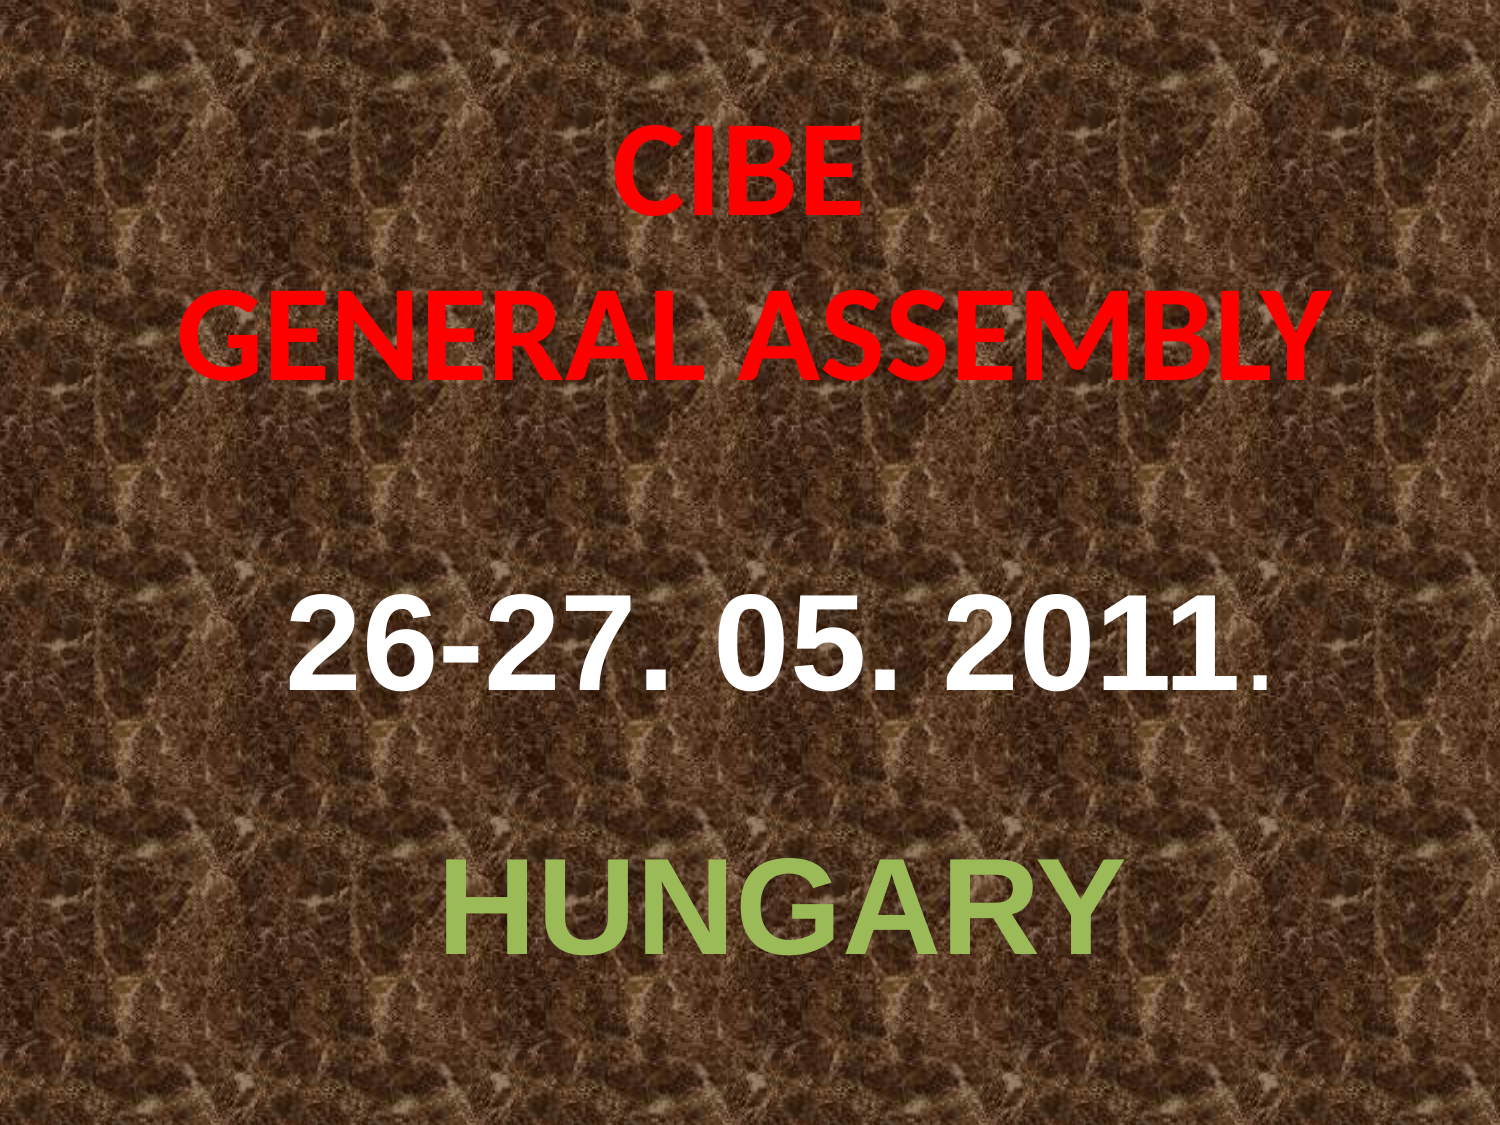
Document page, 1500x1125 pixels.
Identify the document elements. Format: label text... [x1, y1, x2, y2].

title CIBE GENERAL ASSEMBLY [117, 70, 1393, 481]
subtitle 26-27. 05. 2011. HUNGARY [257, 445, 1308, 1043]
picture [0, 0, 1500, 1125]
